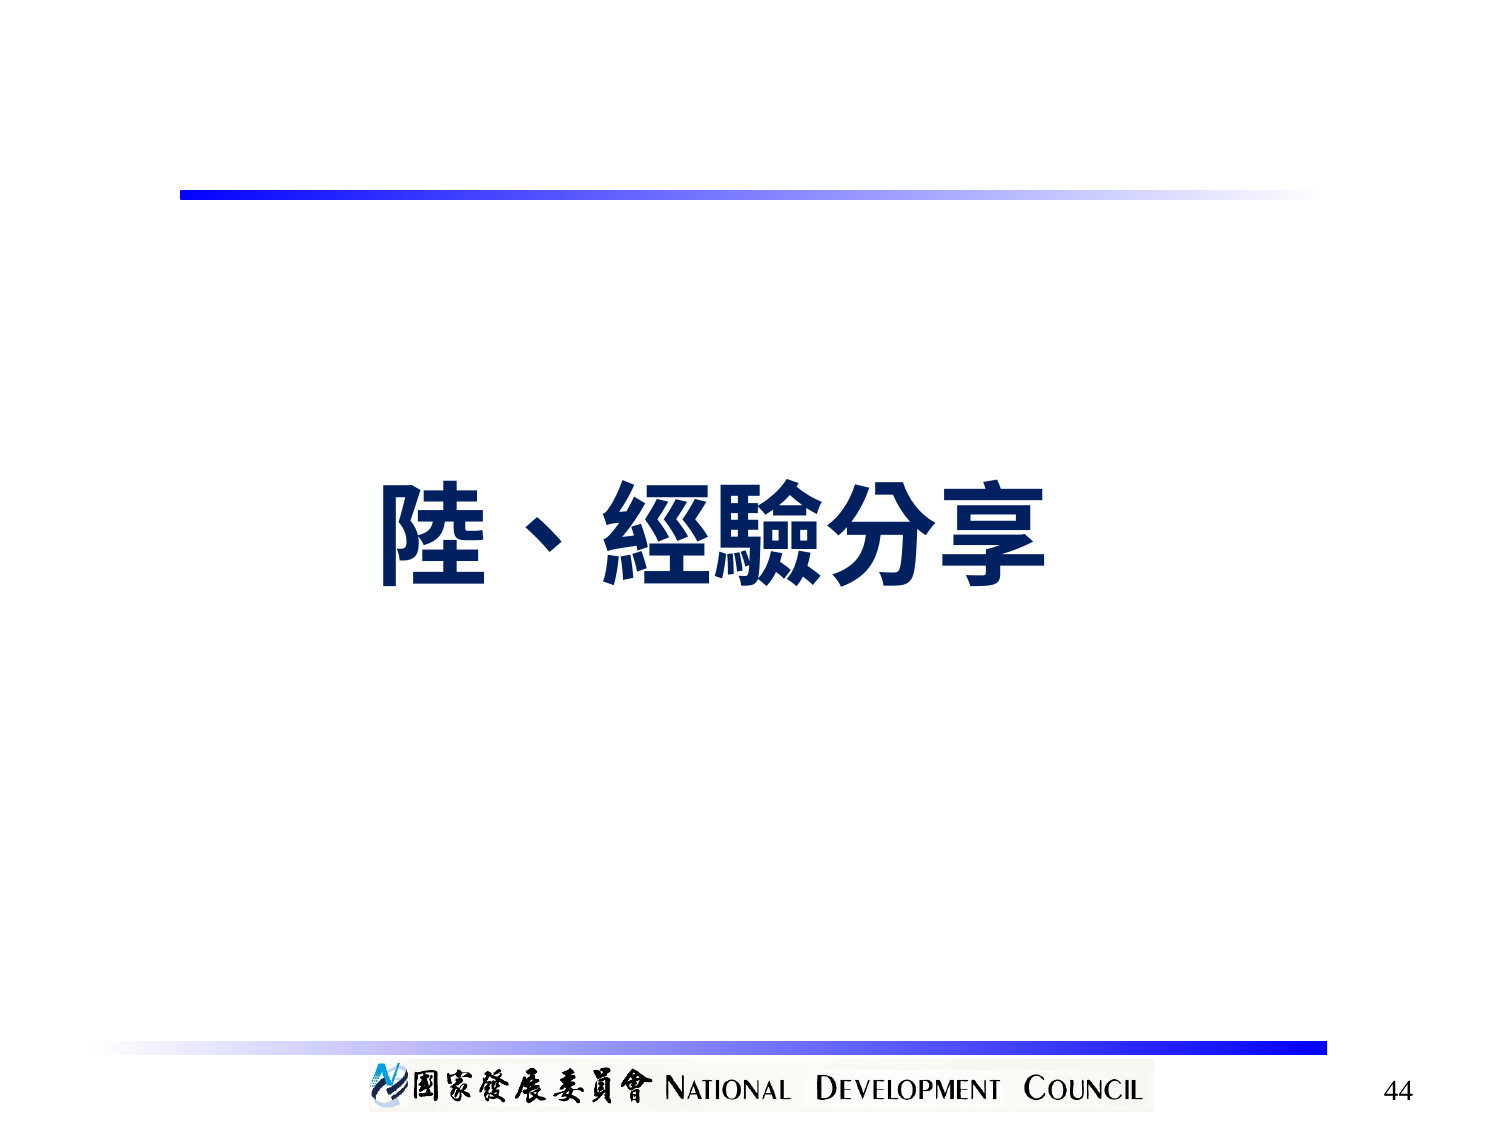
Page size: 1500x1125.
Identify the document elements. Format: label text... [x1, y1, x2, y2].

text_box 44 [1368, 1063, 1485, 1100]
text_box 陸、經驗分享 [360, 456, 1164, 575]
